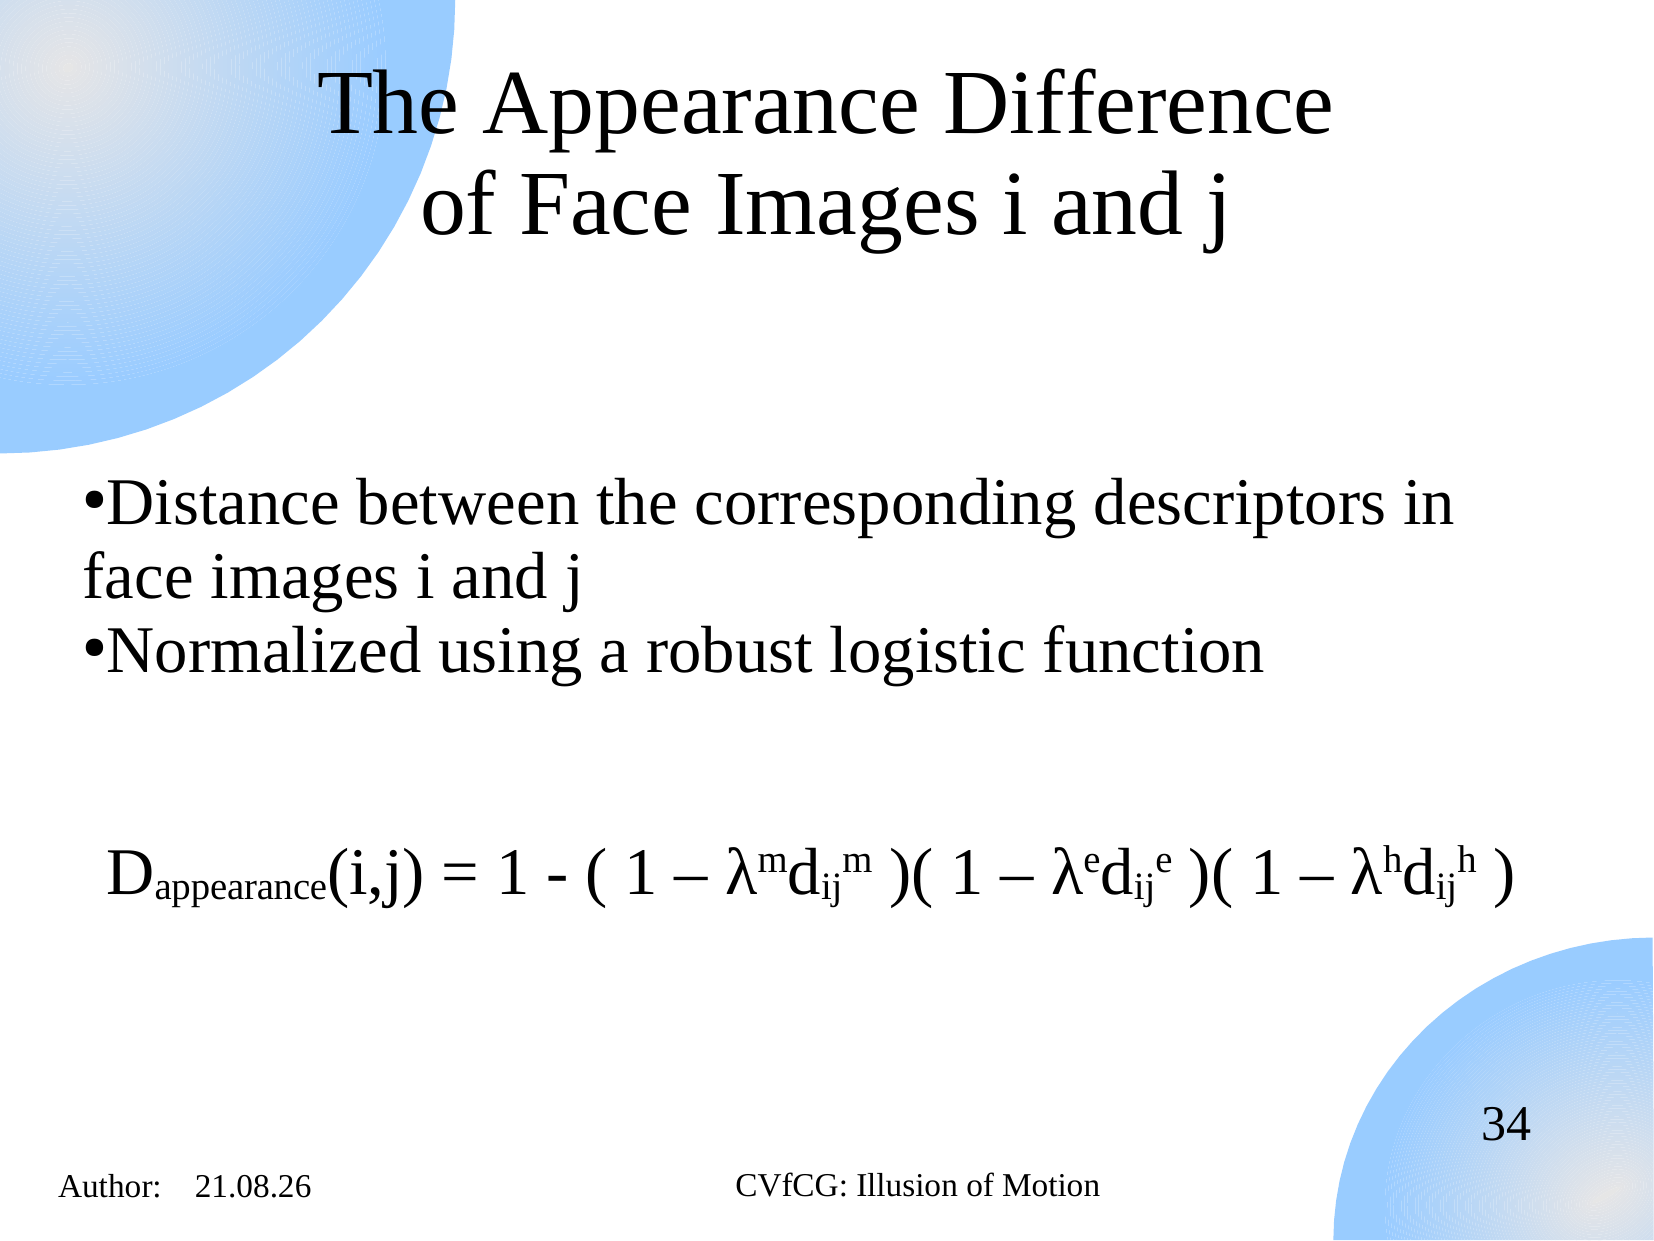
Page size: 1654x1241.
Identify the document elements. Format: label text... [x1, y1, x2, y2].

subtitle Distance between the corresponding descriptors in face images i and j Normalized using a robust logistic function Dappearance(i,j) = 1 - ( 1 – λmdijm )( 1 – λedije )( 1 – λhdijh ) [82, 290, 1571, 1010]
text_box <number> [1401, 1095, 1611, 1152]
title The Appearance Difference of Face Images i and j [82, 49, 1571, 257]
text_box CVfCG: Illusion of Motion [735, 1166, 1346, 1204]
